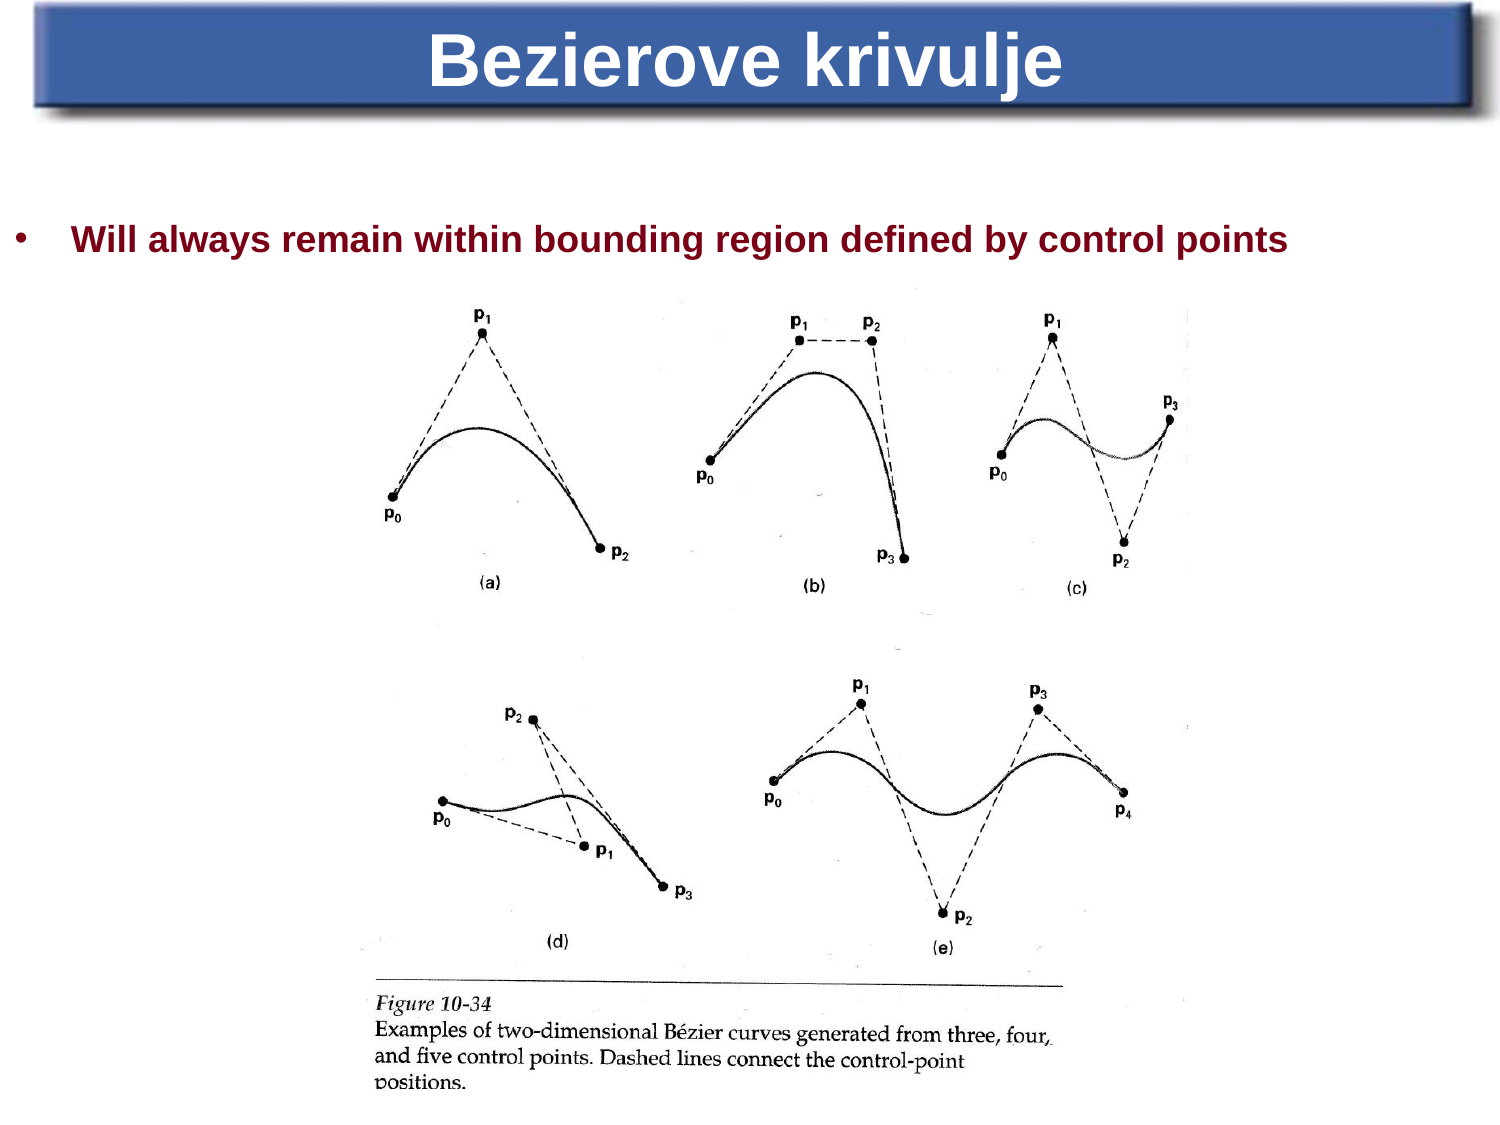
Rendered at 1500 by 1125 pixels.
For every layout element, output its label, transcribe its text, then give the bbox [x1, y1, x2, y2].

picture [360, 278, 1188, 1090]
list Will always remain within bounding region defined by control points [0, 207, 1495, 1085]
title Bezierove krivulje [0, 0, 1493, 114]
picture [32, 0, 1500, 127]
